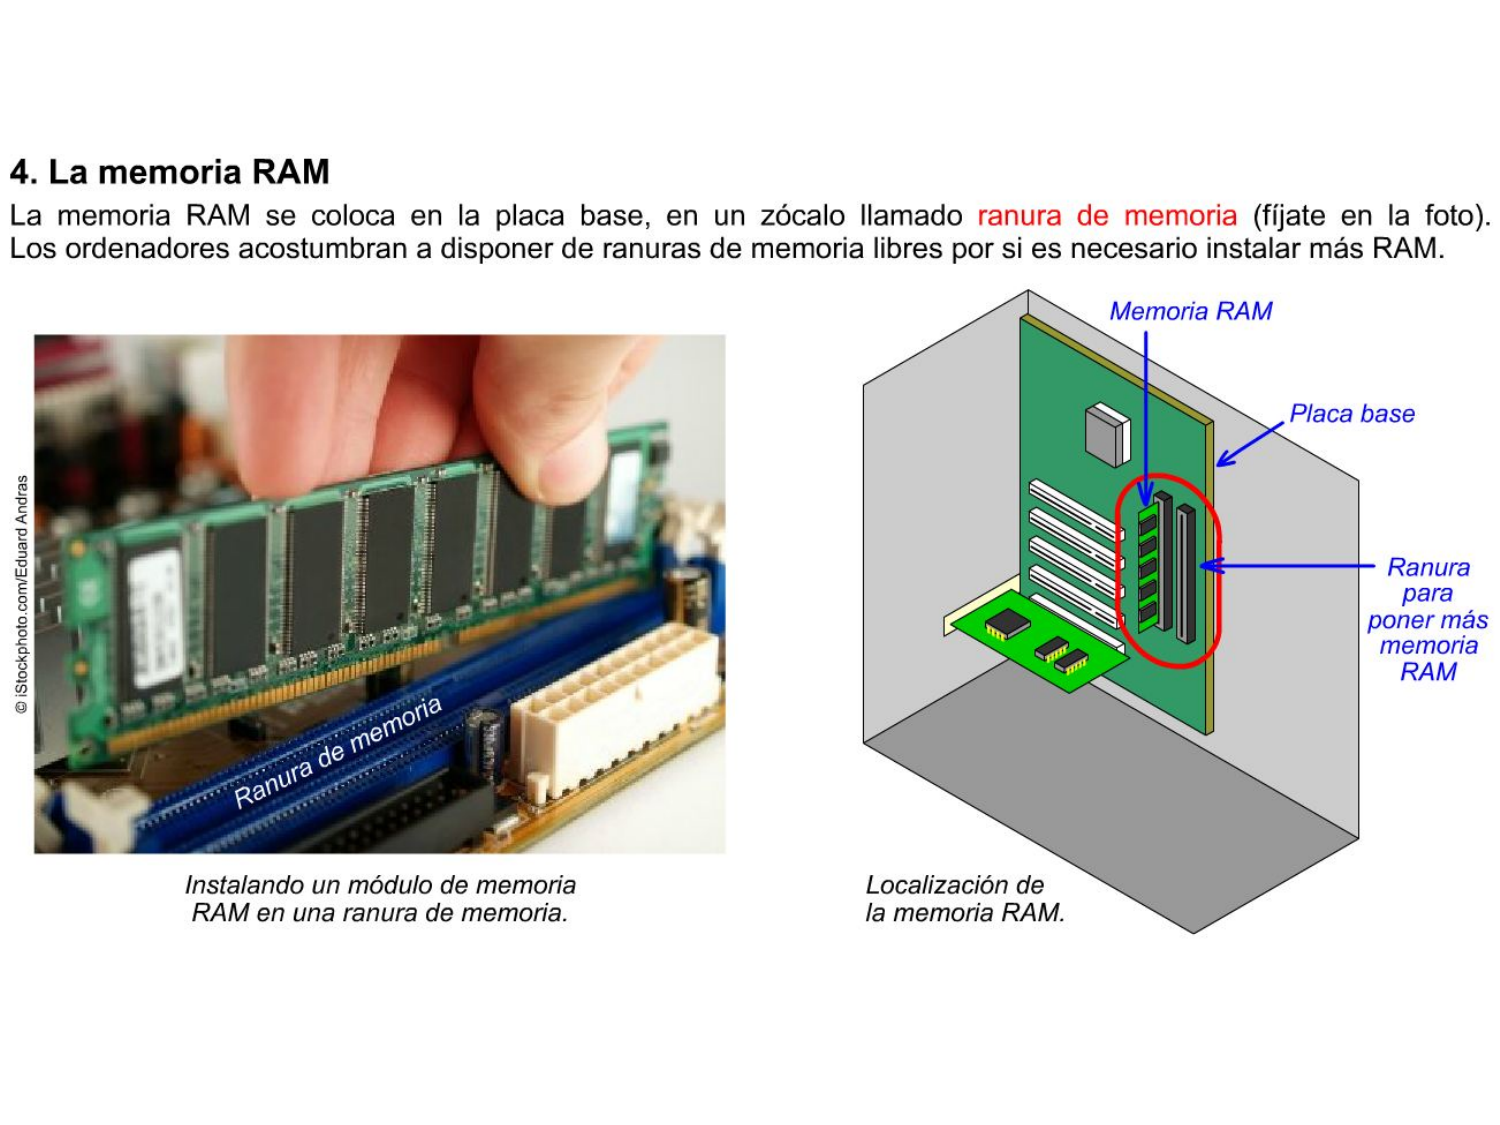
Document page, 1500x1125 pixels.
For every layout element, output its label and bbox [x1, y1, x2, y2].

picture [0, 145, 1500, 979]
